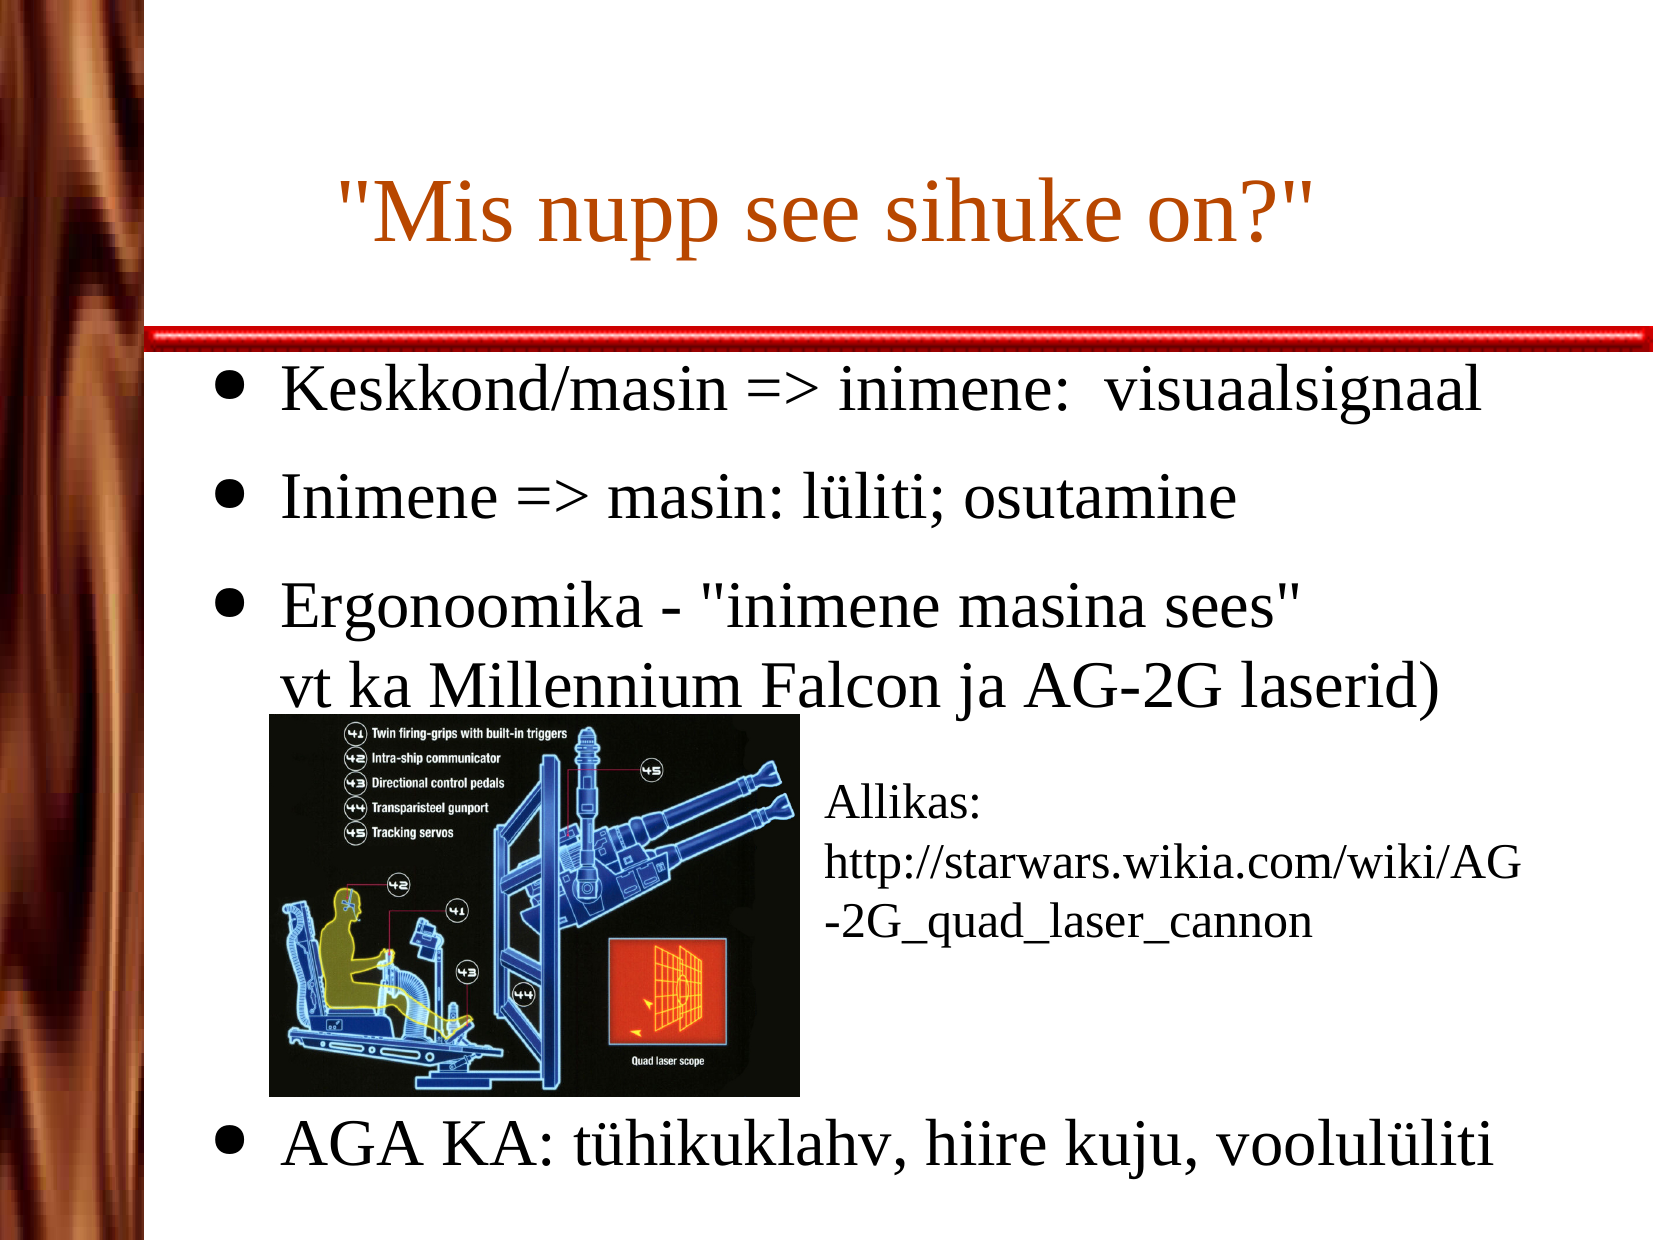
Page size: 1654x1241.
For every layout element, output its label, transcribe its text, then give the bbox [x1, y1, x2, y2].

title "Mis nupp see sihuke on?" [121, 102, 1533, 310]
picture [269, 714, 800, 1097]
picture [0, 0, 1653, 1240]
list Keskkond/masin => inimene: visuaalsignaal Inimene => masin: lüliti; osutamine Ergonoomika - "inimene masina sees" vt ka Millennium Falcon ja AG-2G laserid) AGA KA: tühikuklahv, hiire kuju, voolulüliti [116, 344, 1528, 1174]
text_box Allikas: http://starwars.wikia.com/wiki/AG-2G_quad_laser_cannon [824, 769, 1532, 946]
